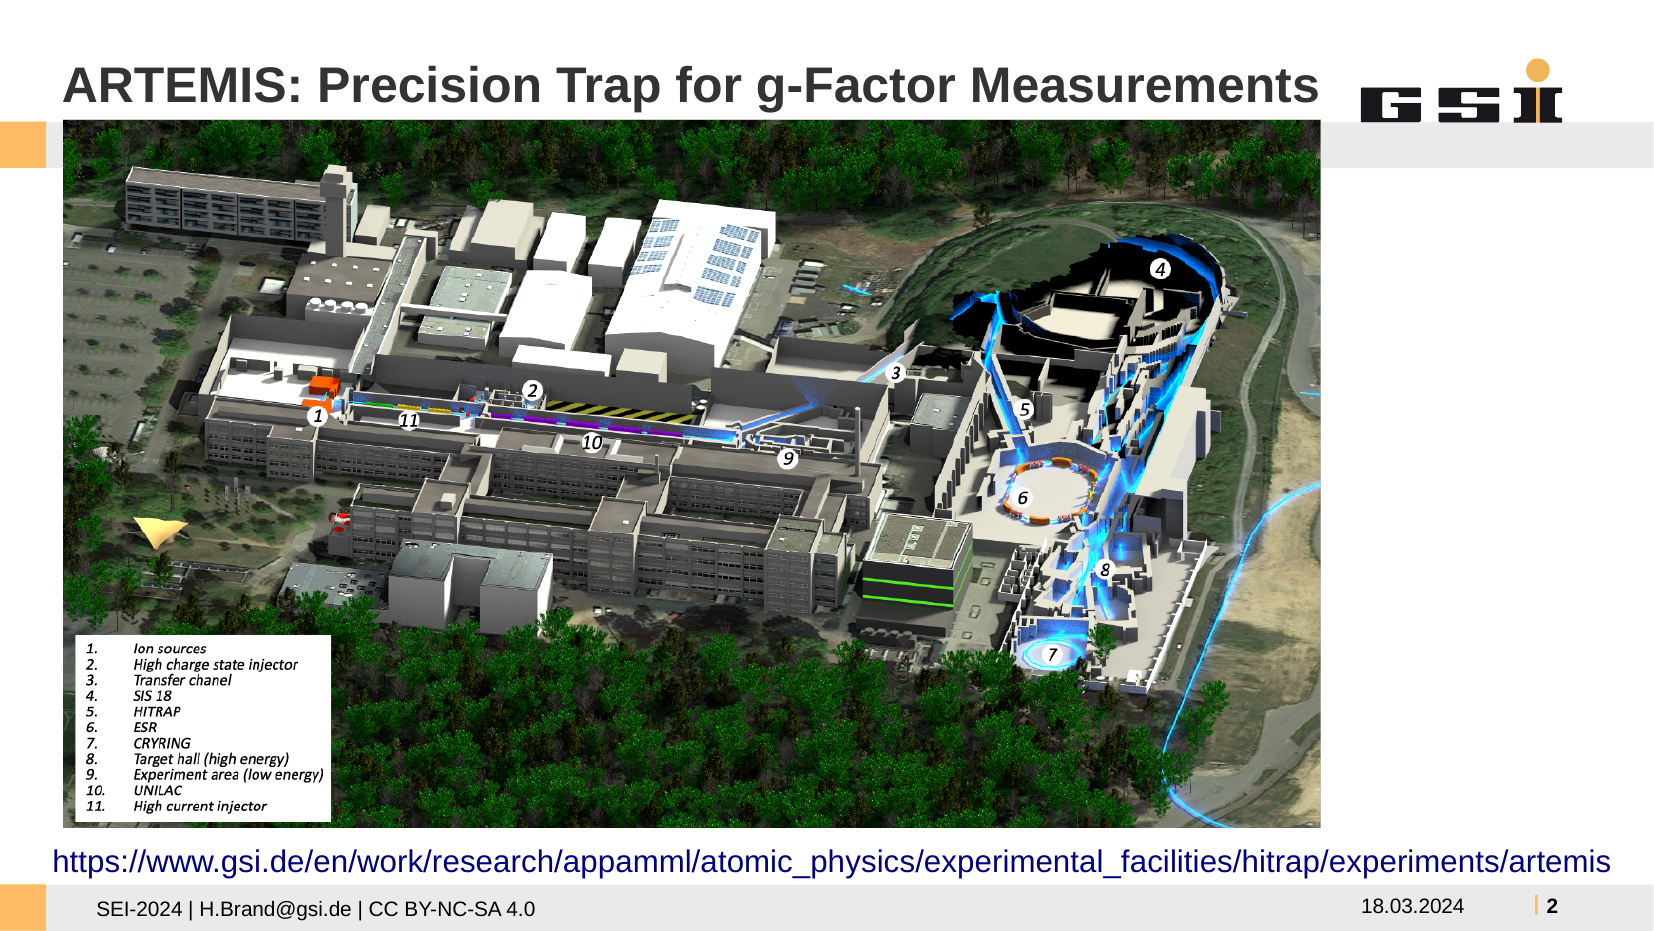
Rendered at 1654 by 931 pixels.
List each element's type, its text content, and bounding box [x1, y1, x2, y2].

picture [1359, 56, 1564, 125]
text_box https://www.gsi.de/en/work/research/appamml/atomic_physics/experimental_facilities/hitrap/experiments/artemis [37, 836, 1654, 890]
title ARTEMIS: Precision Trap for g-Factor Measurements [46, 13, 1378, 120]
picture [63, 119, 1321, 828]
